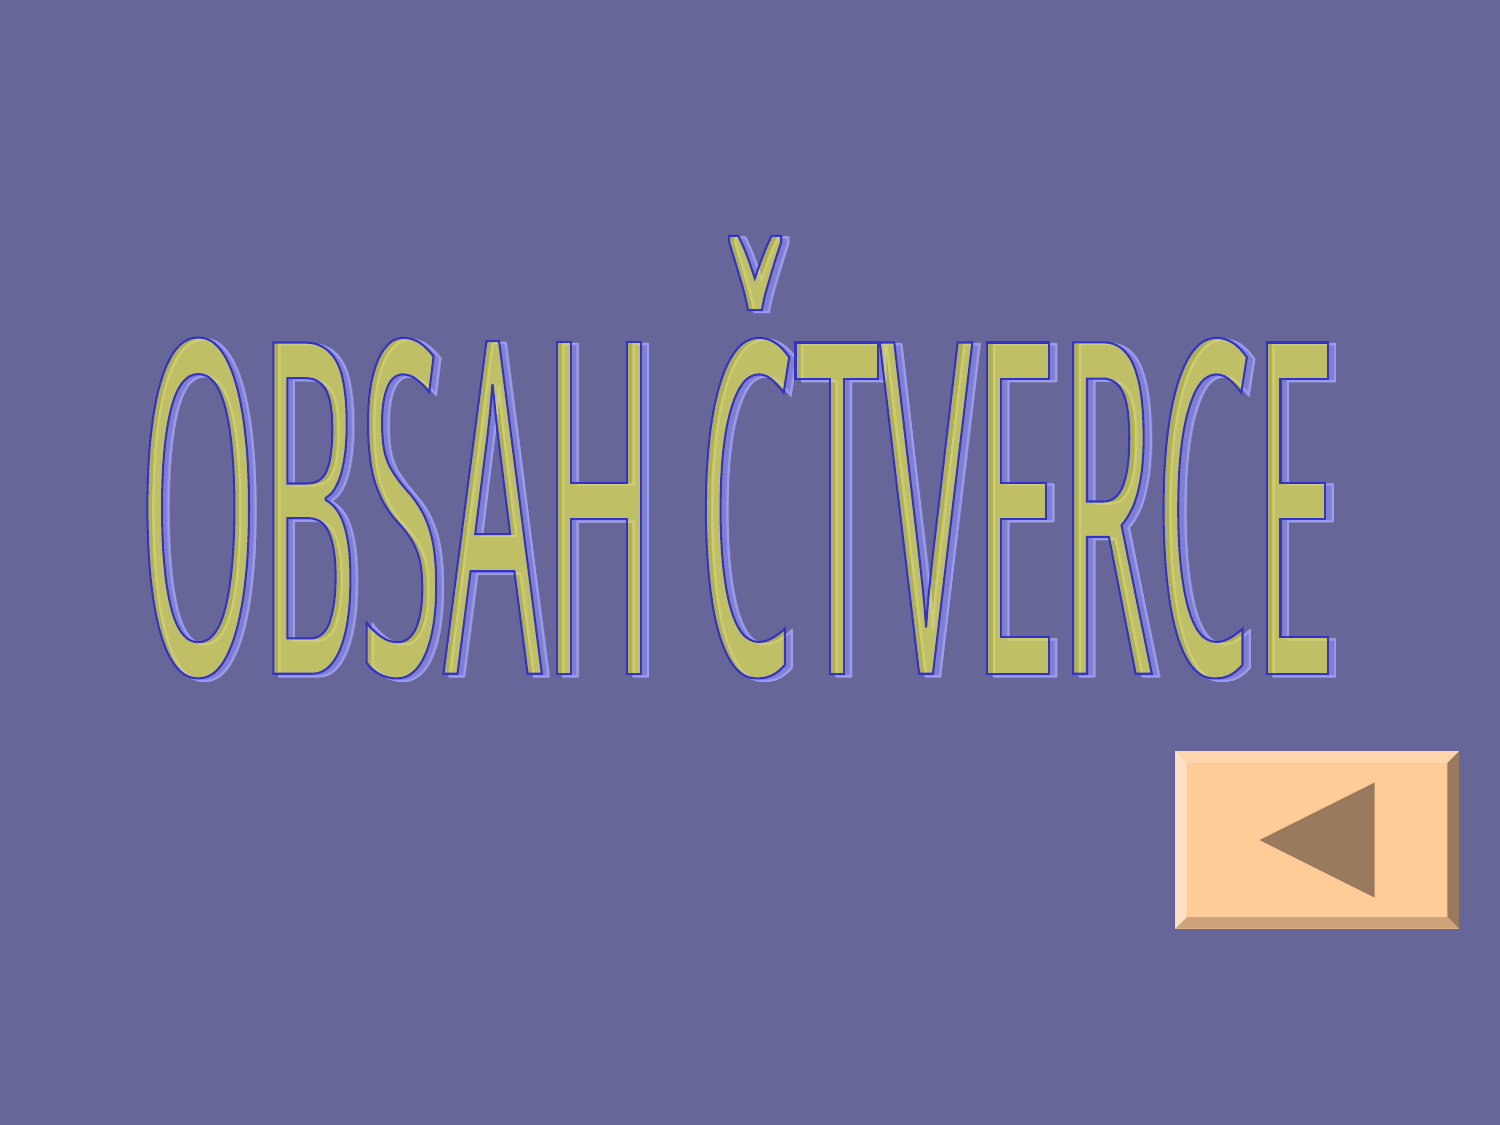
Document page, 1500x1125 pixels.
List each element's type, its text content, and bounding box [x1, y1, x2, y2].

text_box OBSAH ČTVERCE [729, 235, 782, 311]
text_box OBSAH ČTVERCE [273, 342, 351, 674]
text_box OBSAH ČTVERCE [366, 337, 437, 679]
text_box OBSAH ČTVERCE [1073, 342, 1152, 674]
text_box OBSAH ČTVERCE [1266, 342, 1329, 674]
text_box OBSAH ČTVERCE [987, 342, 1049, 674]
text_box OBSAH ČTVERCE [147, 337, 250, 679]
text_box OBSAH ČTVERCE [705, 337, 790, 679]
text_box OBSAH ČTVERCE [1163, 337, 1247, 679]
text_box OBSAH ČTVERCE [795, 342, 973, 674]
text_box OBSAH ČTVERCE [557, 342, 642, 674]
text_box [1176, 751, 1459, 929]
text_box OBSAH ČTVERCE [443, 341, 542, 674]
